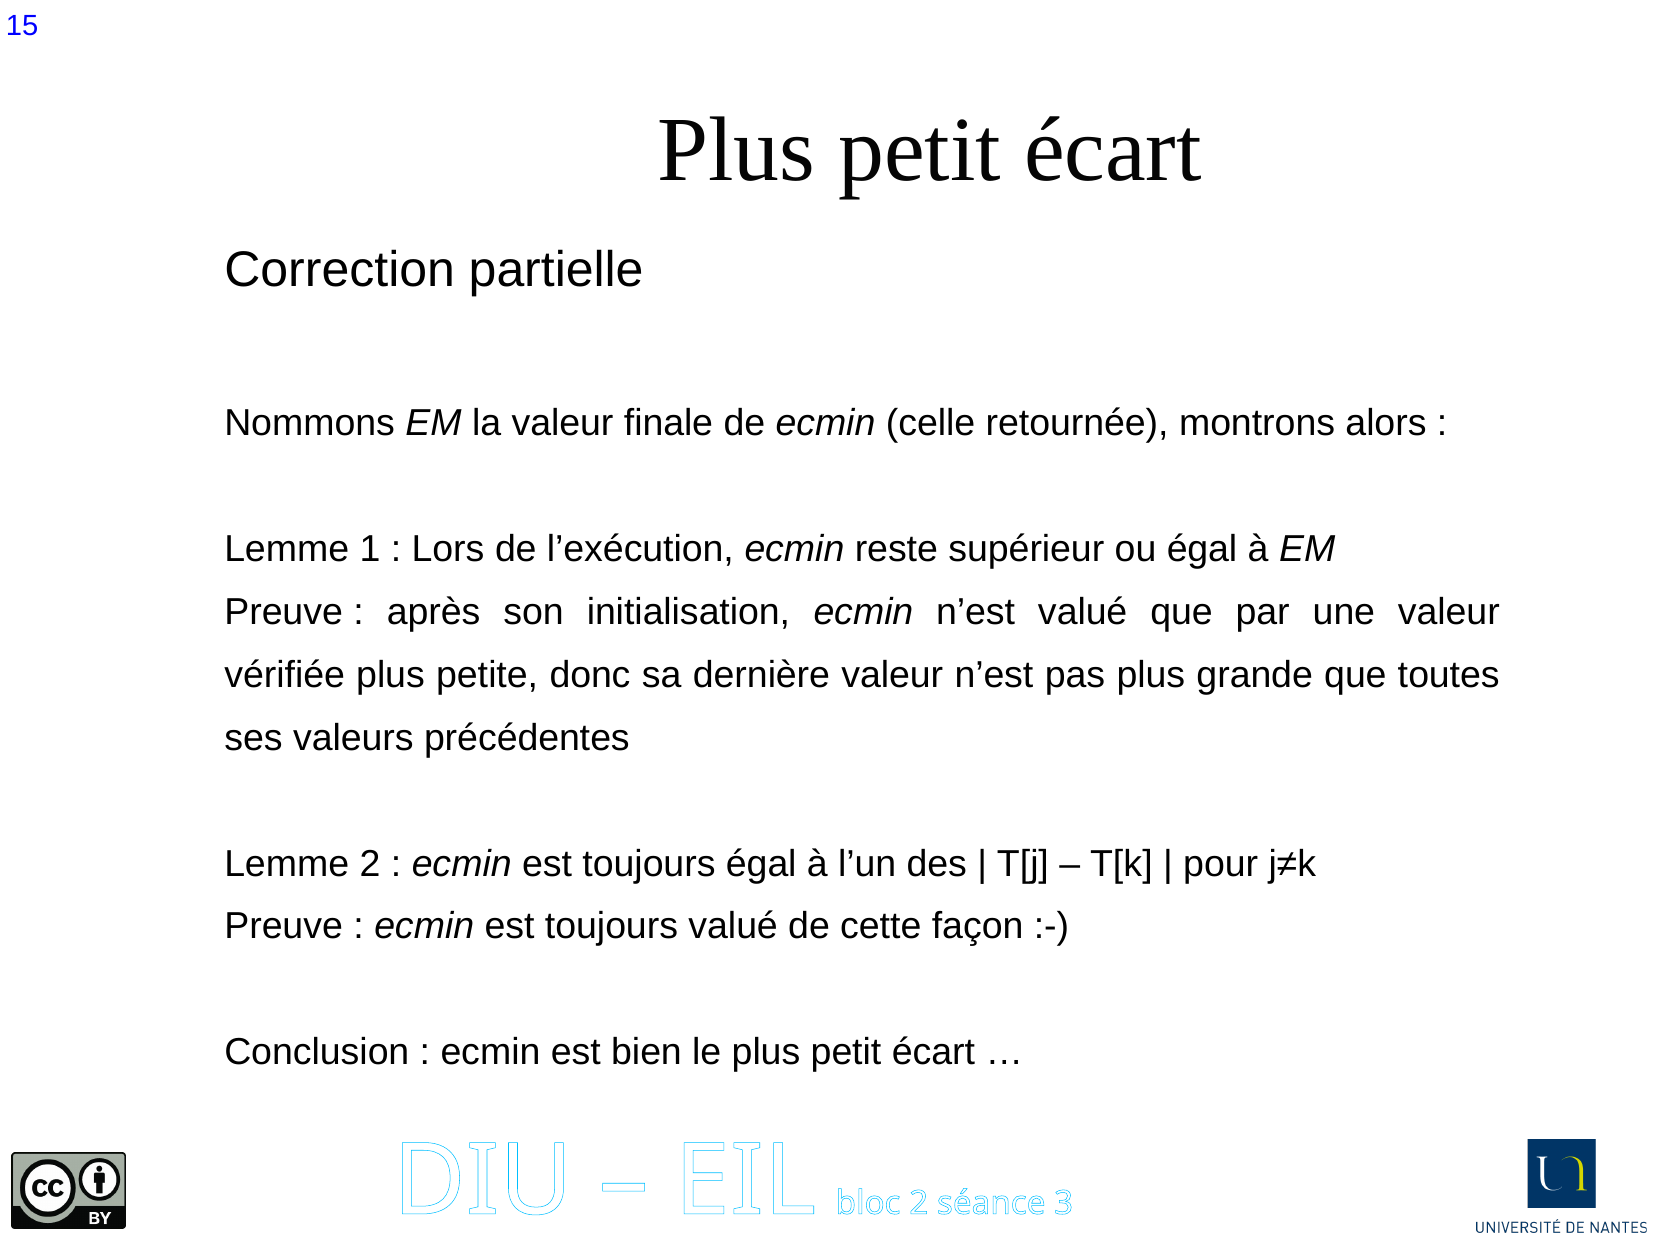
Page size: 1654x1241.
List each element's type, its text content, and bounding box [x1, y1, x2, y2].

picture [1028, 1195, 1045, 1215]
picture [773, 1142, 815, 1215]
picture [1055, 1189, 1072, 1215]
picture [1012, 1195, 1026, 1215]
picture [1476, 1139, 1647, 1233]
picture [954, 1188, 971, 1215]
picture [866, 1195, 884, 1215]
picture [972, 1195, 988, 1215]
picture [508, 1142, 564, 1216]
picture [11, 1152, 126, 1229]
picture [602, 1182, 645, 1192]
title Plus petit écart [265, 47, 1595, 252]
subtitle Correction partielle Nommons EM la valeur finale de ecmin (celle retournée), montrons alors : Lemme 1 : Lors de l’exécution, ecmin reste supérieur ou égal à EM Preuve : après son initialisation, ecmin n’est valué que par une valeur vérifiée plus petite, donc sa dernière valeur n’est pas plus grande que toutes ses valeurs précédentes Lemme 2 : ecmin est toujours égal à l’un des | T[j] – T[k] | pour j≠k Preuve : ecmin est toujours valué de cette façon :-) Conclusion : ecmin est bien le plus petit écart … [224, 213, 1501, 1073]
picture [886, 1195, 900, 1215]
picture [910, 1189, 927, 1215]
picture [402, 1142, 460, 1215]
picture [733, 1142, 761, 1215]
picture [469, 1142, 496, 1215]
picture [838, 1188, 855, 1215]
picture [992, 1195, 1009, 1215]
picture [938, 1195, 952, 1215]
picture [858, 1188, 863, 1215]
picture [683, 1142, 725, 1215]
